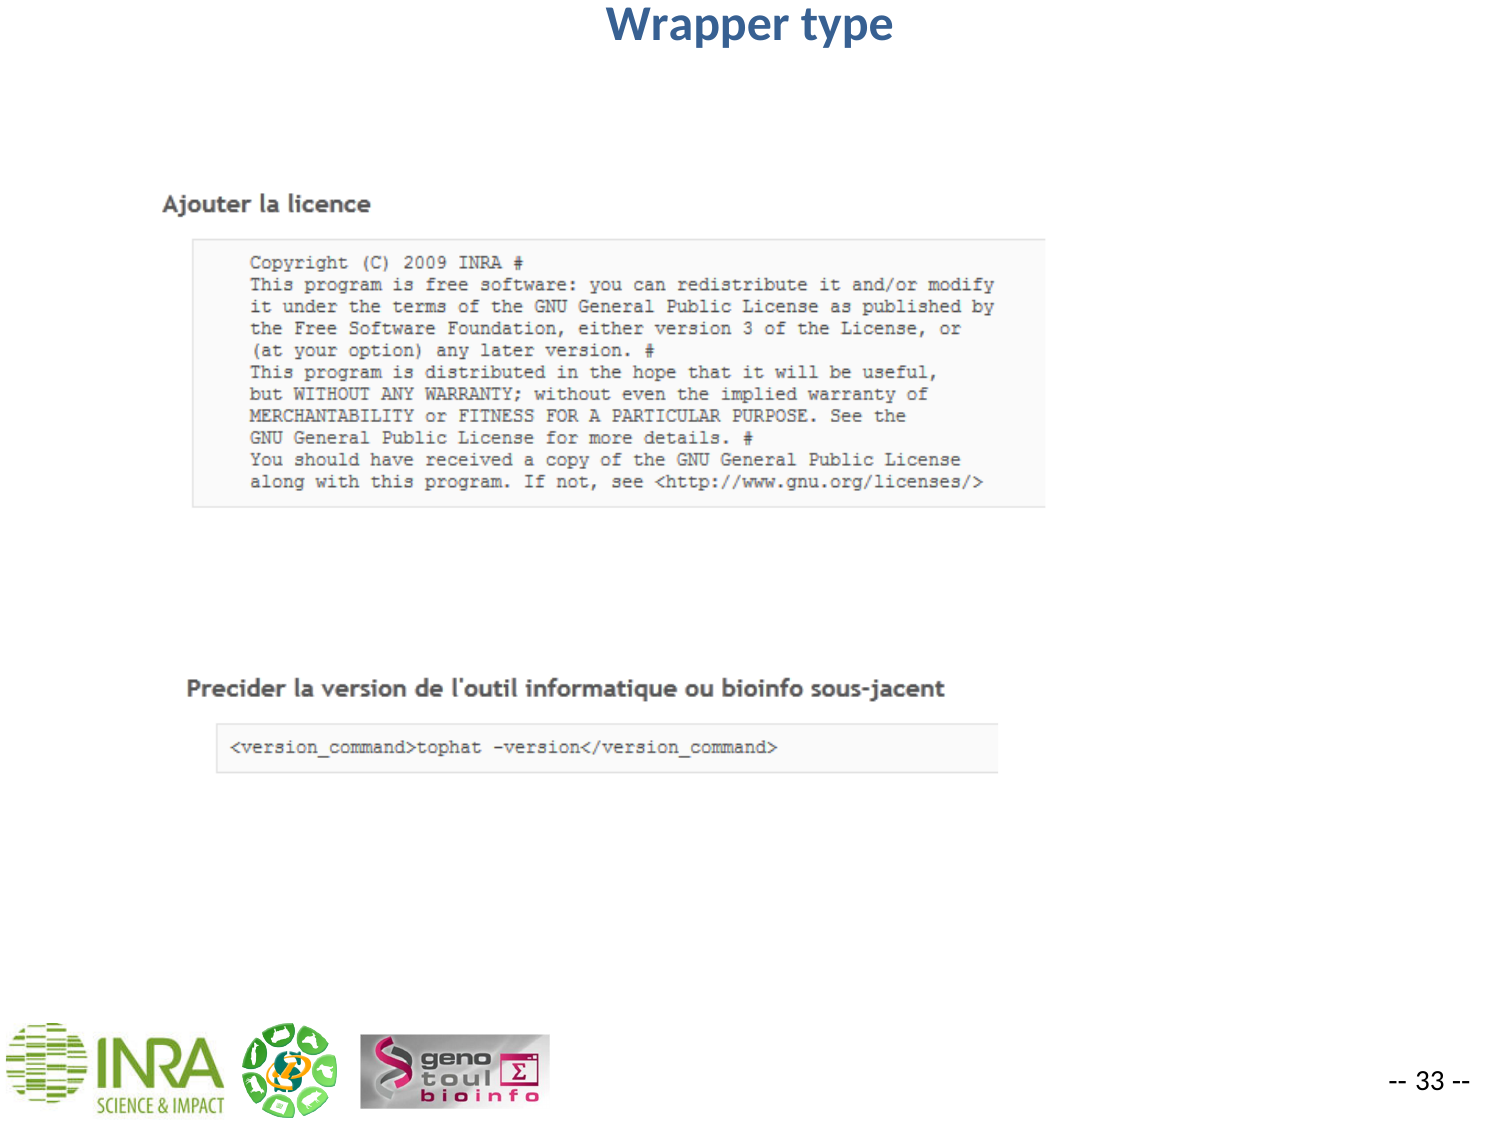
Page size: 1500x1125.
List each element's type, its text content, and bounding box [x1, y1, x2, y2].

picture [147, 172, 1046, 528]
picture [171, 656, 999, 791]
text_box Wrapper type [0, 0, 1500, 73]
